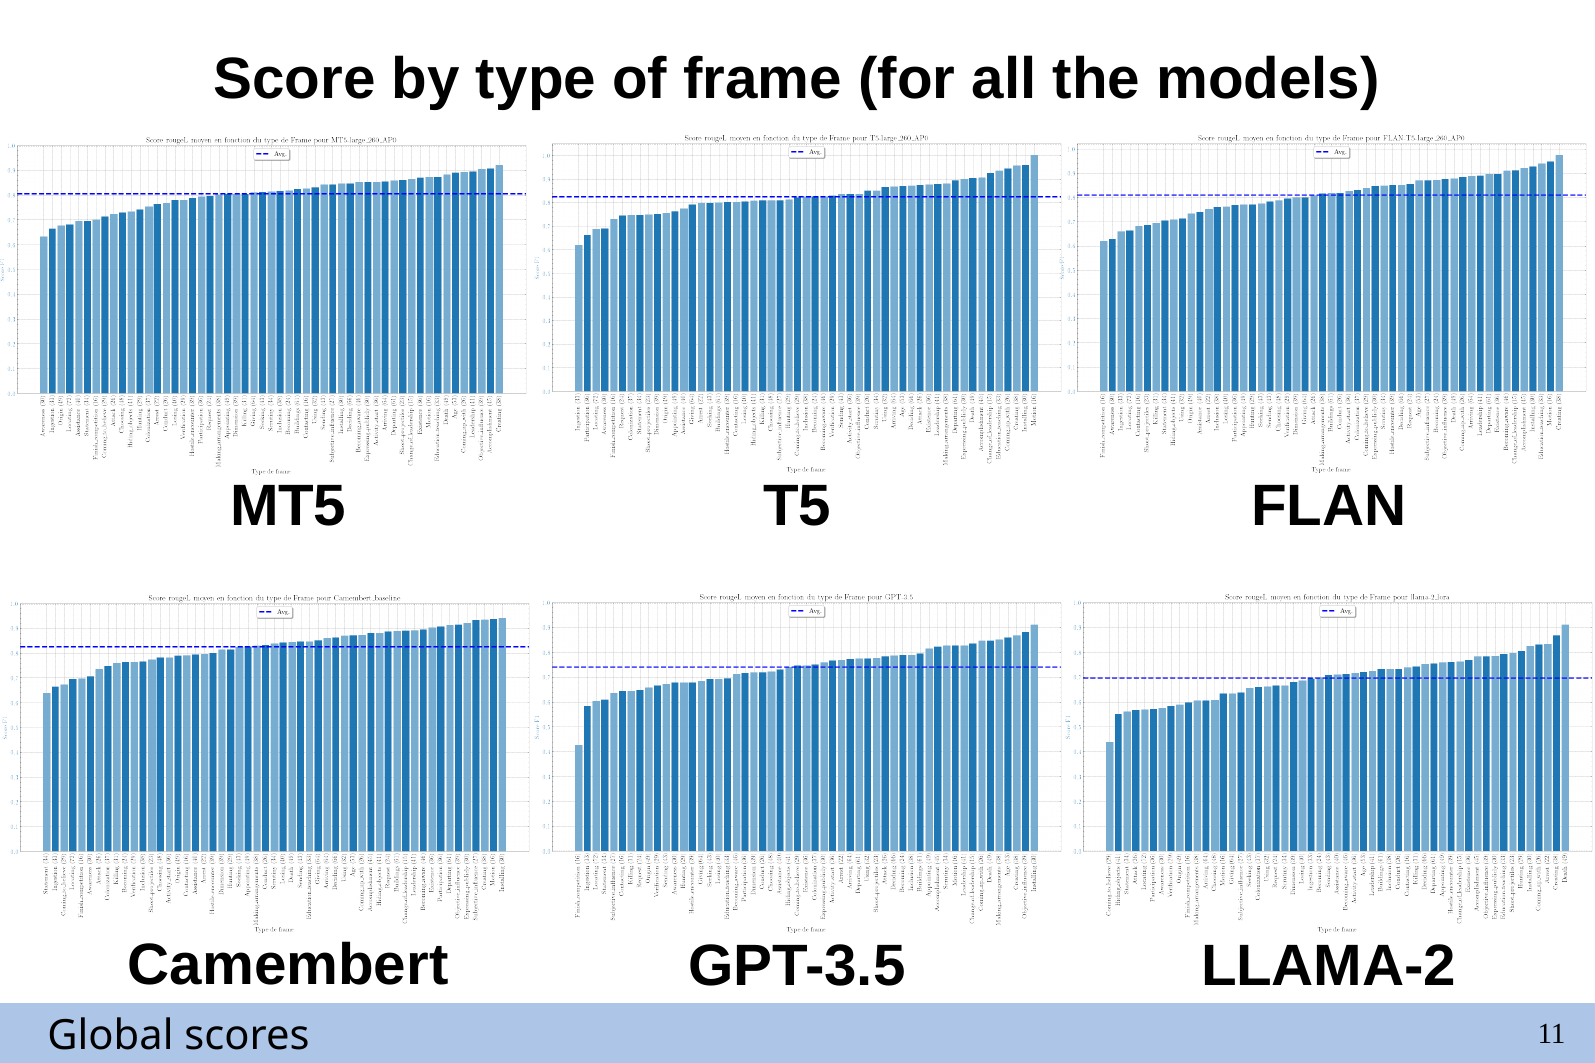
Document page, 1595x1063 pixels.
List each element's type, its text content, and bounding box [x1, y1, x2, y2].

picture [533, 593, 1062, 934]
text_box MT5 [101, 465, 475, 546]
picture [0, 136, 527, 476]
picture [1064, 593, 1593, 934]
title Score by type of frame (for all the models) [79, 33, 1515, 118]
picture [533, 134, 1587, 474]
text_box Camembert [101, 924, 475, 1005]
title Global scores [47, 980, 1483, 1063]
text_box LLAMA-2 [1142, 925, 1516, 1006]
text_box FLAN [1142, 465, 1516, 546]
picture [1, 594, 530, 934]
text_box T5 [610, 465, 984, 546]
text_box GPT-3.5 [610, 925, 984, 1005]
